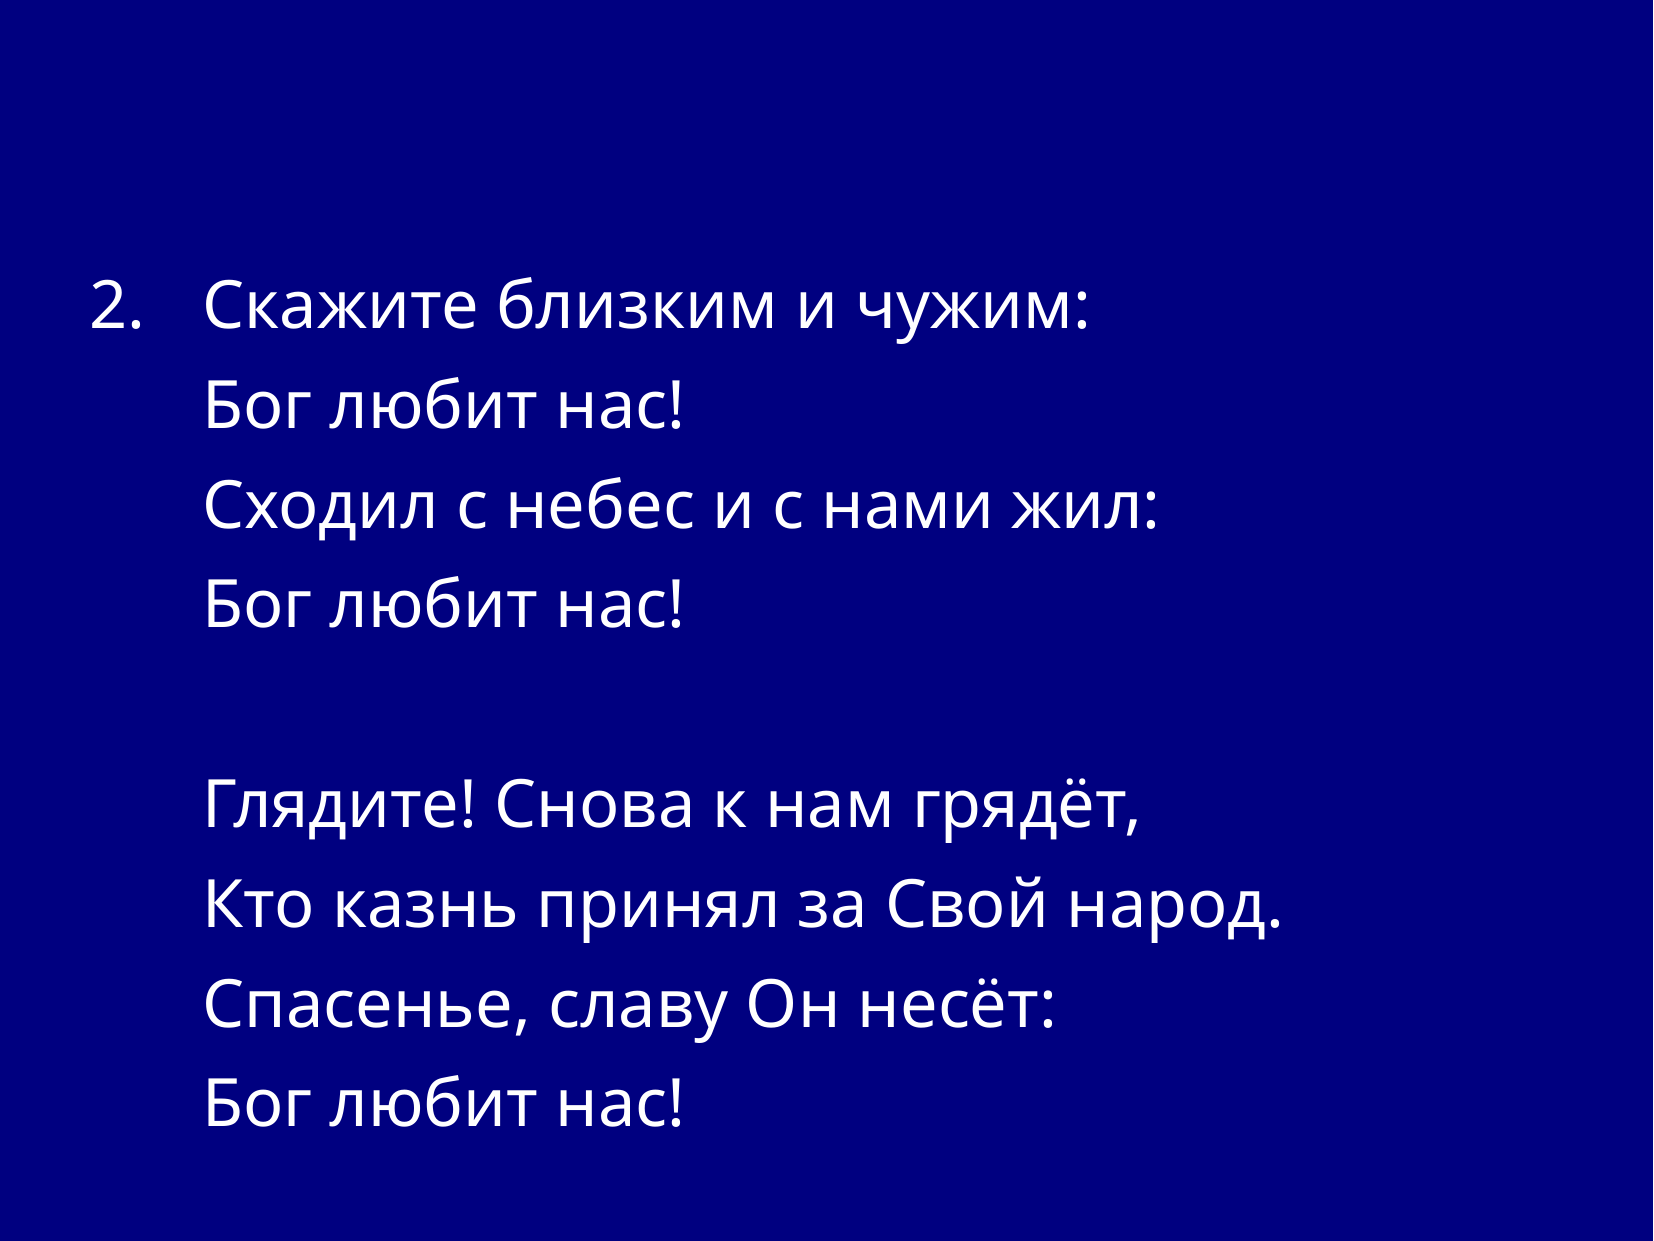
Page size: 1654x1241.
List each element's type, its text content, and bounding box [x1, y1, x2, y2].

text_box 2. Скажите близким и чужим: Бог любит нас! Сходил с небес и с нами жил: Бог любит нас! Глядите! Снова к нам грядёт, Кто казнь принял за Свой народ. Спасенье, славу Он несёт: Бог любит нас! [75, 150, 1576, 1163]
